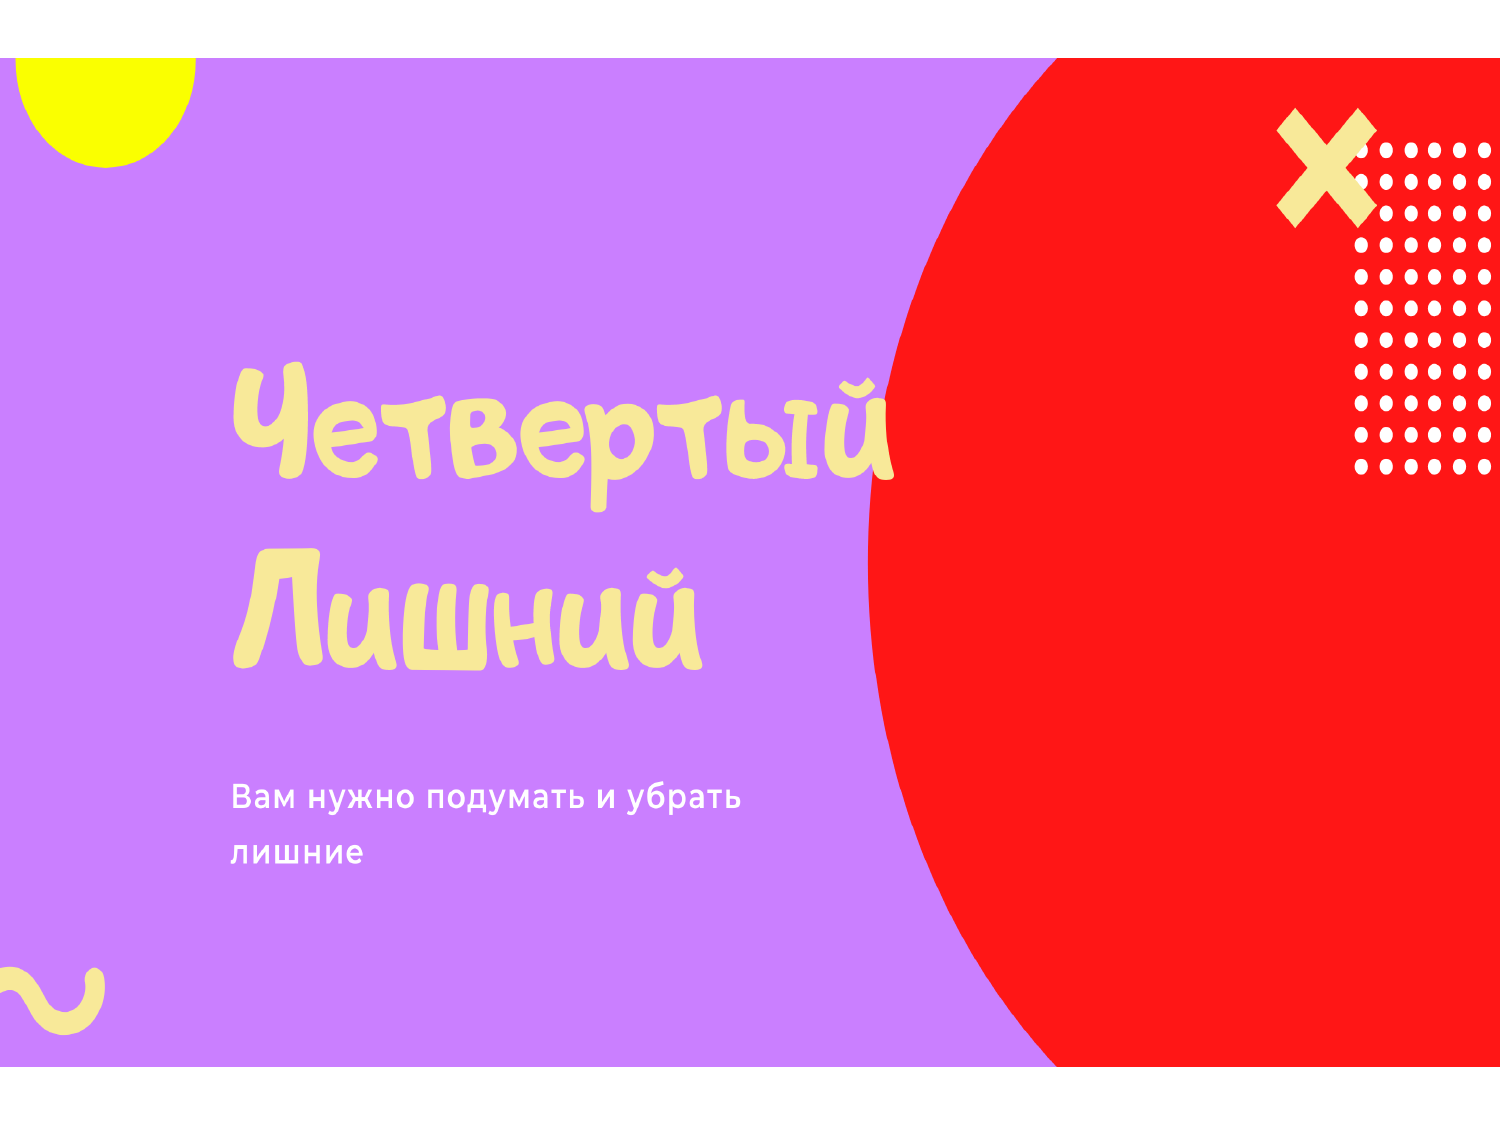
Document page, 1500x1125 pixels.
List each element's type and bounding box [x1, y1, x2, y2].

picture [0, 58, 1500, 1067]
